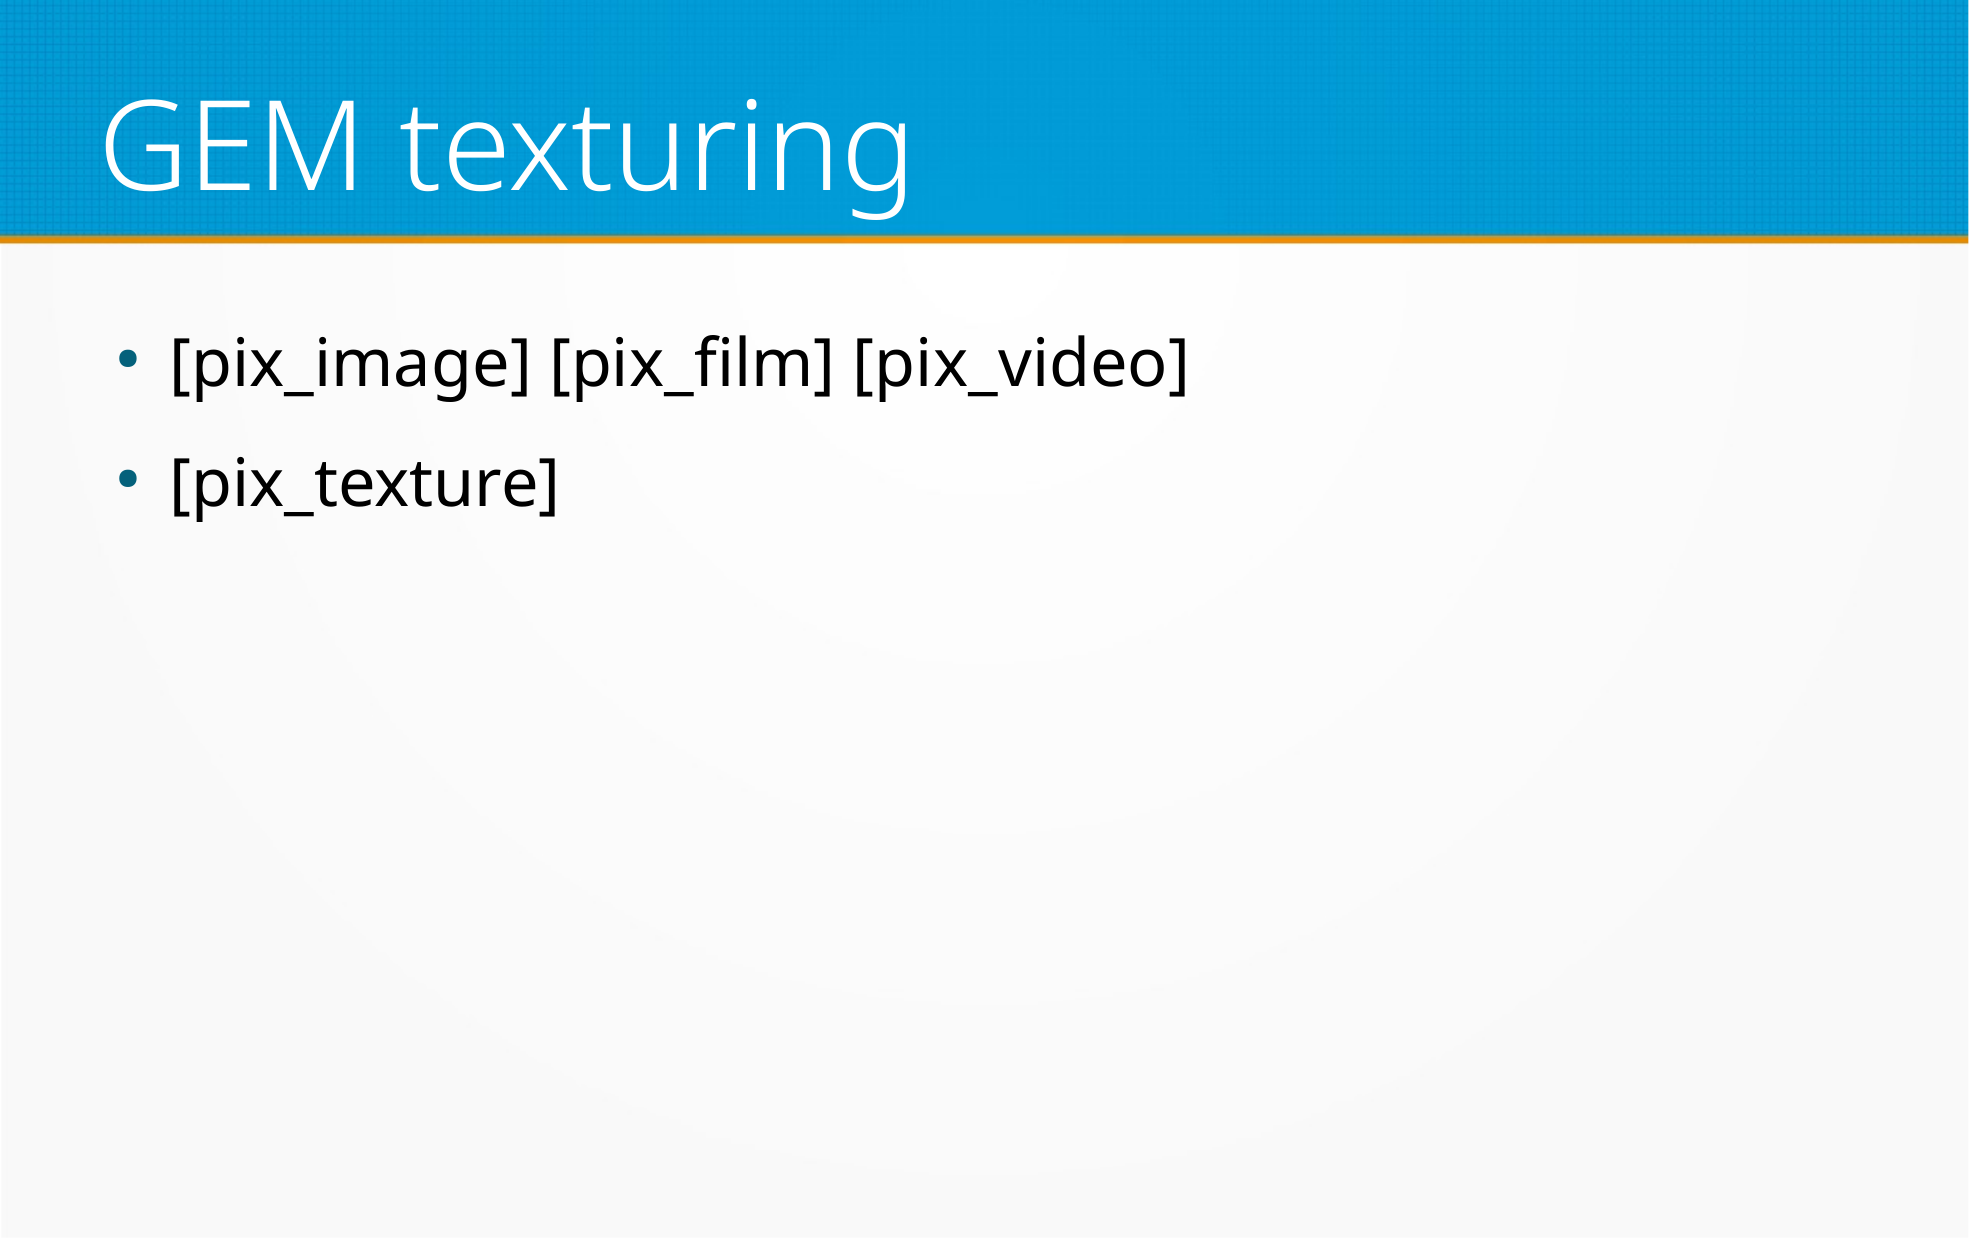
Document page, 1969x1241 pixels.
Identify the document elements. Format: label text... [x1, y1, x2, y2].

list [pix_image] [pix_film] [pix_video] [pix_texture] [98, 315, 1861, 1081]
title GEM texturing [98, 19, 1870, 227]
picture [0, 233, 1969, 1241]
